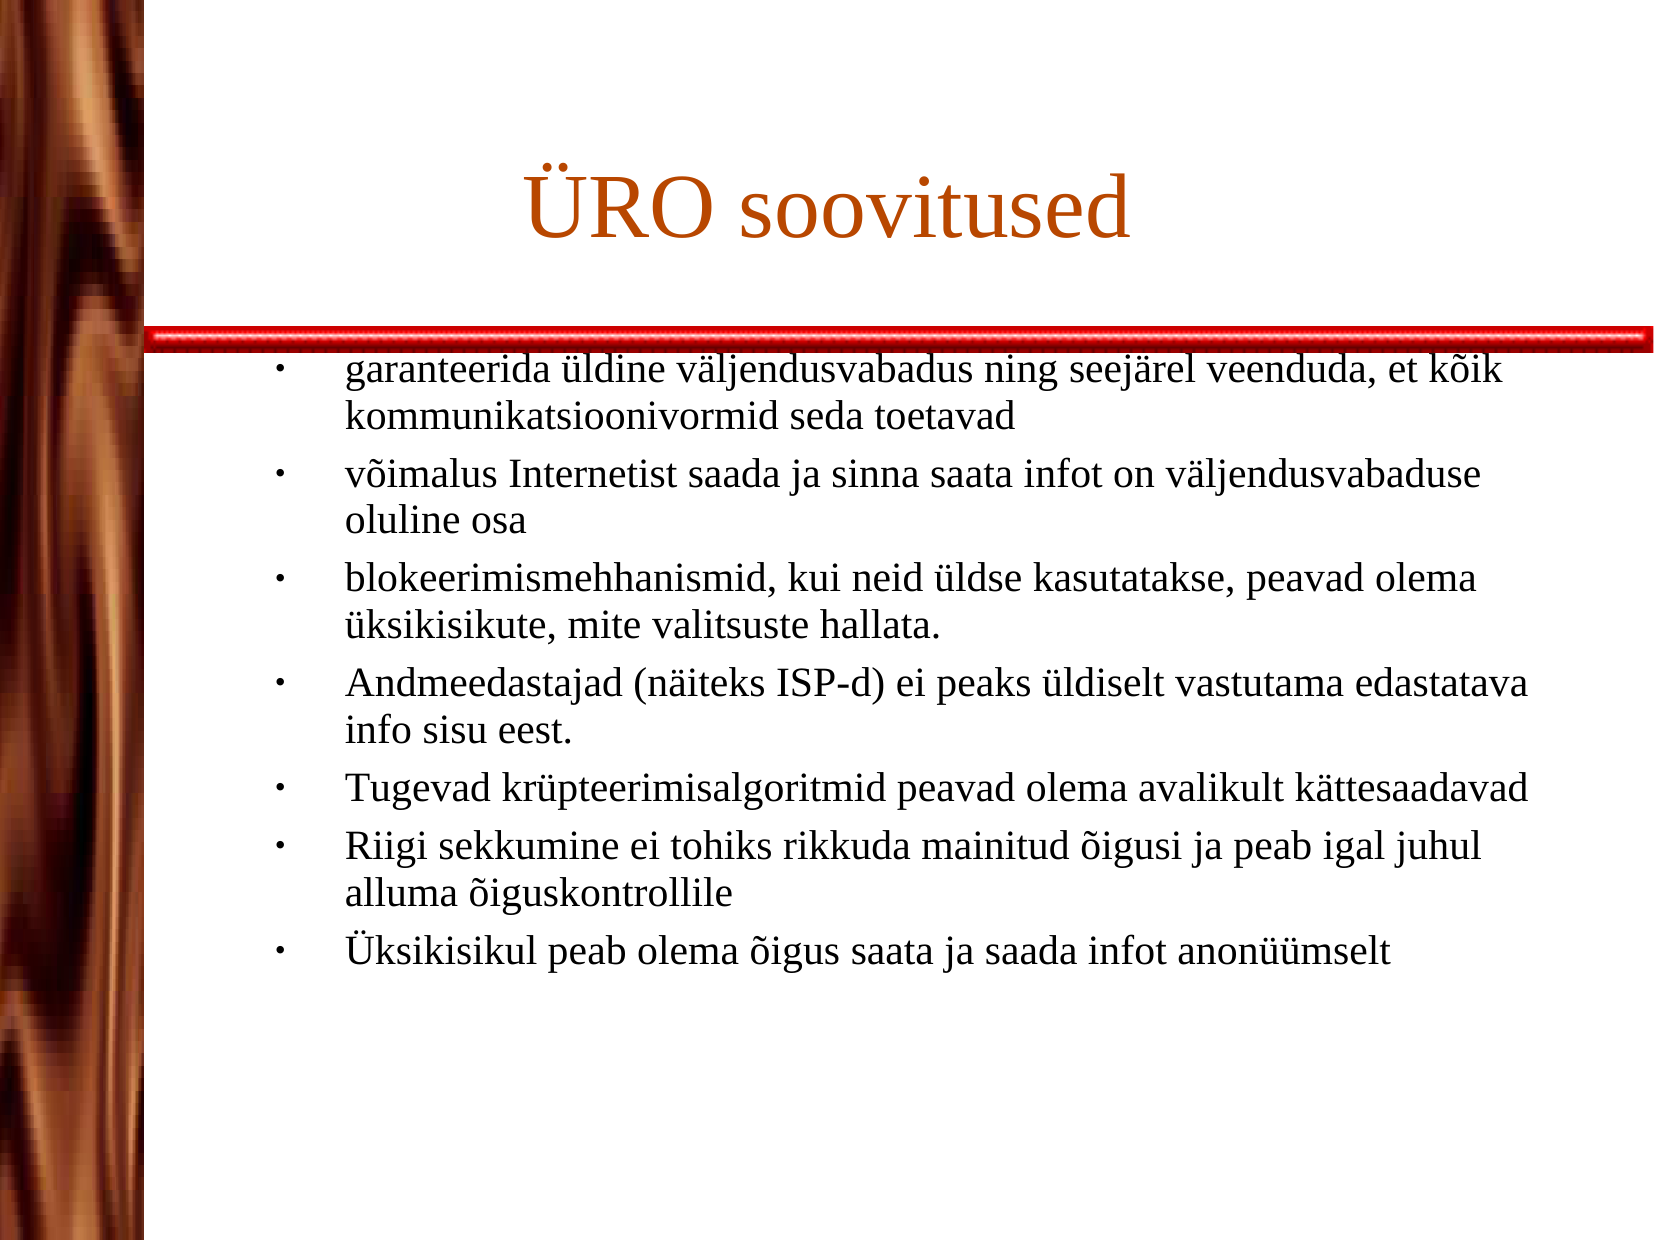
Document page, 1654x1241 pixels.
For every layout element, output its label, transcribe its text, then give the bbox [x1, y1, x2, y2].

title ÜRO soovitused [121, 102, 1534, 310]
picture [0, 0, 1654, 1240]
list garanteerida üldine väljendusvabadus ning seejärel veenduda, et kõik kommunikatsioonivormid seda toetavad võimalus Internetist saada ja sinna saata infot on väljendusvabaduse oluline osa blokeerimismehhanismid, kui neid üldse kasutatakse, peavad olema üksikisikute, mite valitsuste hallata. Andmeedastajad (näiteks ISP-d) ei peaks üldiselt vastutama edastatava info sisu eest. Tugevad krüpteerimisalgoritmid peavad olema avalikult kättesaadavad Riigi sekkumine ei tohiks rikkuda mainitud õigusi ja peab igal juhul alluma õiguskontrollile Üksikisikul peab olema õigus saata ja saada infot anonüümselt [121, 344, 1534, 1212]
